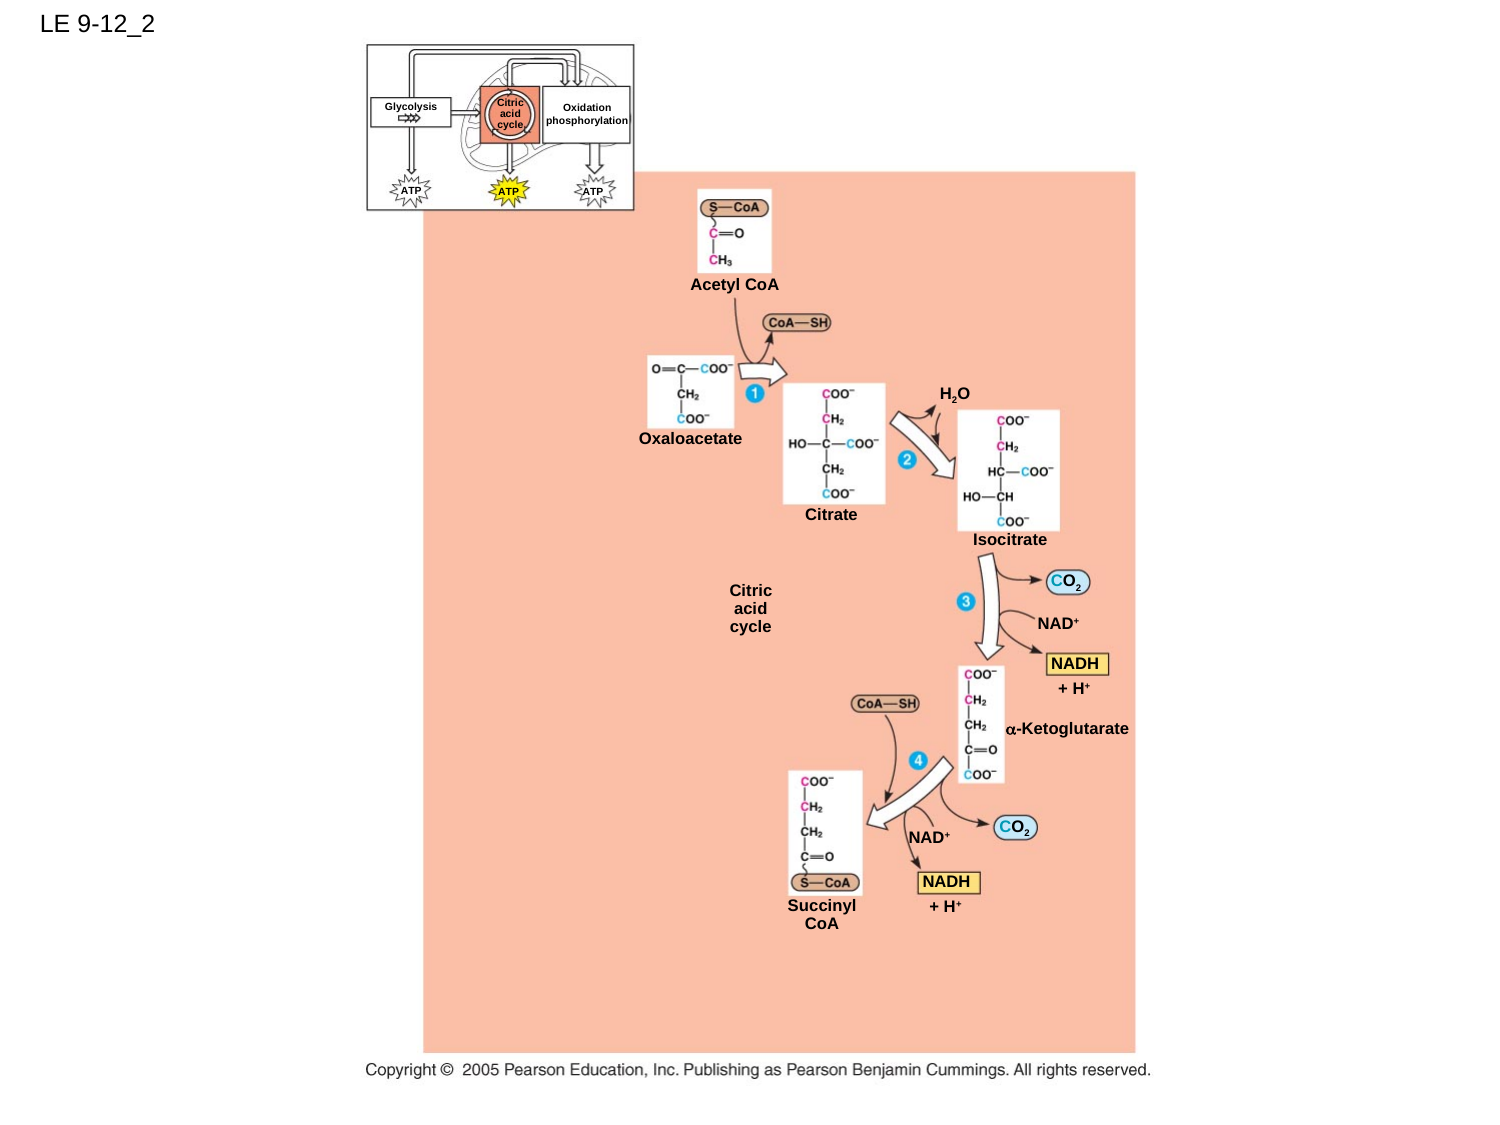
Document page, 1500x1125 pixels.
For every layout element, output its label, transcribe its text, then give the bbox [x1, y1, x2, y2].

text_box ATP [498, 184, 525, 198]
text_box Oxaloacetate [630, 429, 752, 457]
text_box Succinyl CoA [771, 897, 873, 943]
text_box Isocitrate [970, 531, 1050, 553]
text_box + H+ [1049, 679, 1100, 700]
text_box Oxidation phosphorylation [546, 101, 628, 131]
text_box CO2 [1049, 570, 1083, 594]
text_box NAD+ [904, 828, 955, 856]
text_box NAD+ [1033, 614, 1084, 642]
text_box Glycolysis [385, 99, 441, 114]
text_box Acetyl CoA [688, 276, 782, 299]
text_box + H+ [920, 898, 971, 918]
text_box Citric acid cycle [720, 582, 782, 650]
title LE 9-12_2 [24, 0, 351, 51]
text_box Citric acid cycle [490, 97, 531, 132]
picture [337, 37, 1163, 1088]
text_box ATP [582, 184, 609, 198]
text_box CO2 [997, 816, 1032, 840]
text_box NADH [1049, 654, 1101, 682]
text_box -Ketoglutarate [1005, 720, 1150, 741]
text_box Citrate [801, 505, 863, 528]
text_box H2O [936, 383, 974, 406]
text_box ATP [400, 184, 428, 198]
text_box NADH [921, 873, 972, 900]
